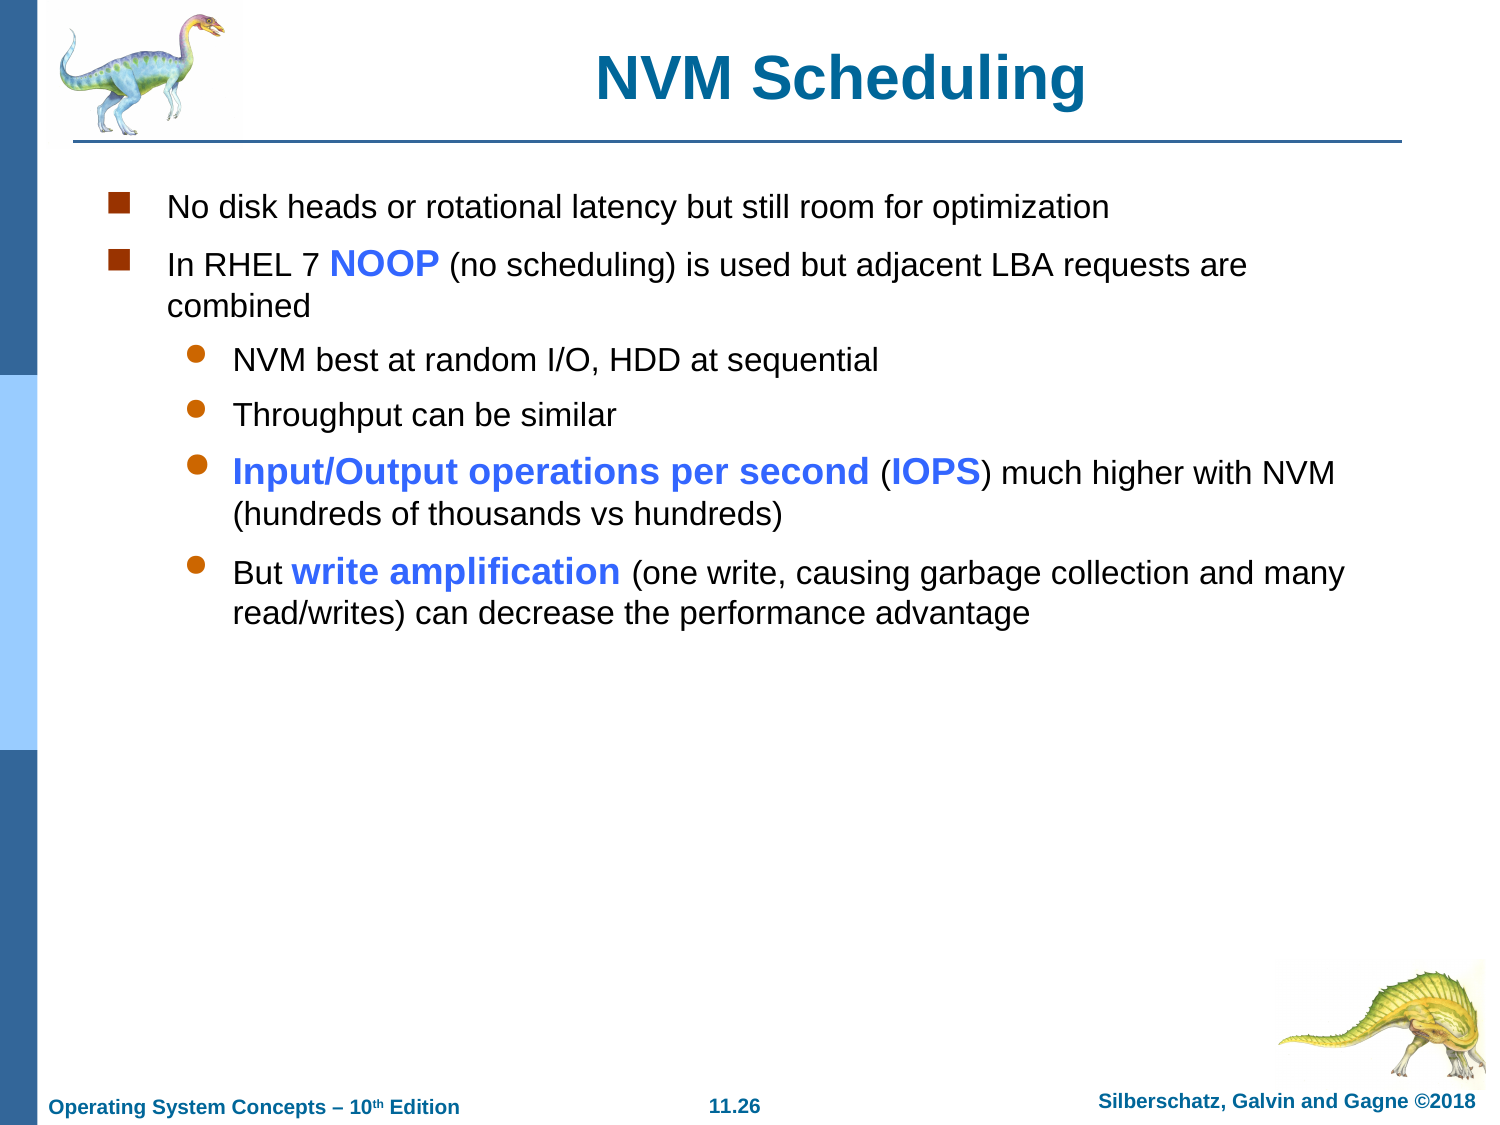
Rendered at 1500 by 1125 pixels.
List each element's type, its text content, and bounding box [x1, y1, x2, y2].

picture [46, 0, 243, 149]
picture [1415, 1093, 1423, 1098]
list No disk heads or rotational latency but still room for optimization In RHEL 7 NOOP (no scheduling) is used but adjacent LBA requests are combined NVM best at random I/O, HDD at sequential Throughput can be similar Input/Output operations per second (IOPS) much higher with NVM (hundreds of thousands vs hundreds) But write amplification (one write, causing garbage collection and many read/writes) can decrease the performance advantage [95, 177, 1405, 921]
title NVM Scheduling [209, 24, 1475, 120]
picture [1275, 959, 1486, 1090]
